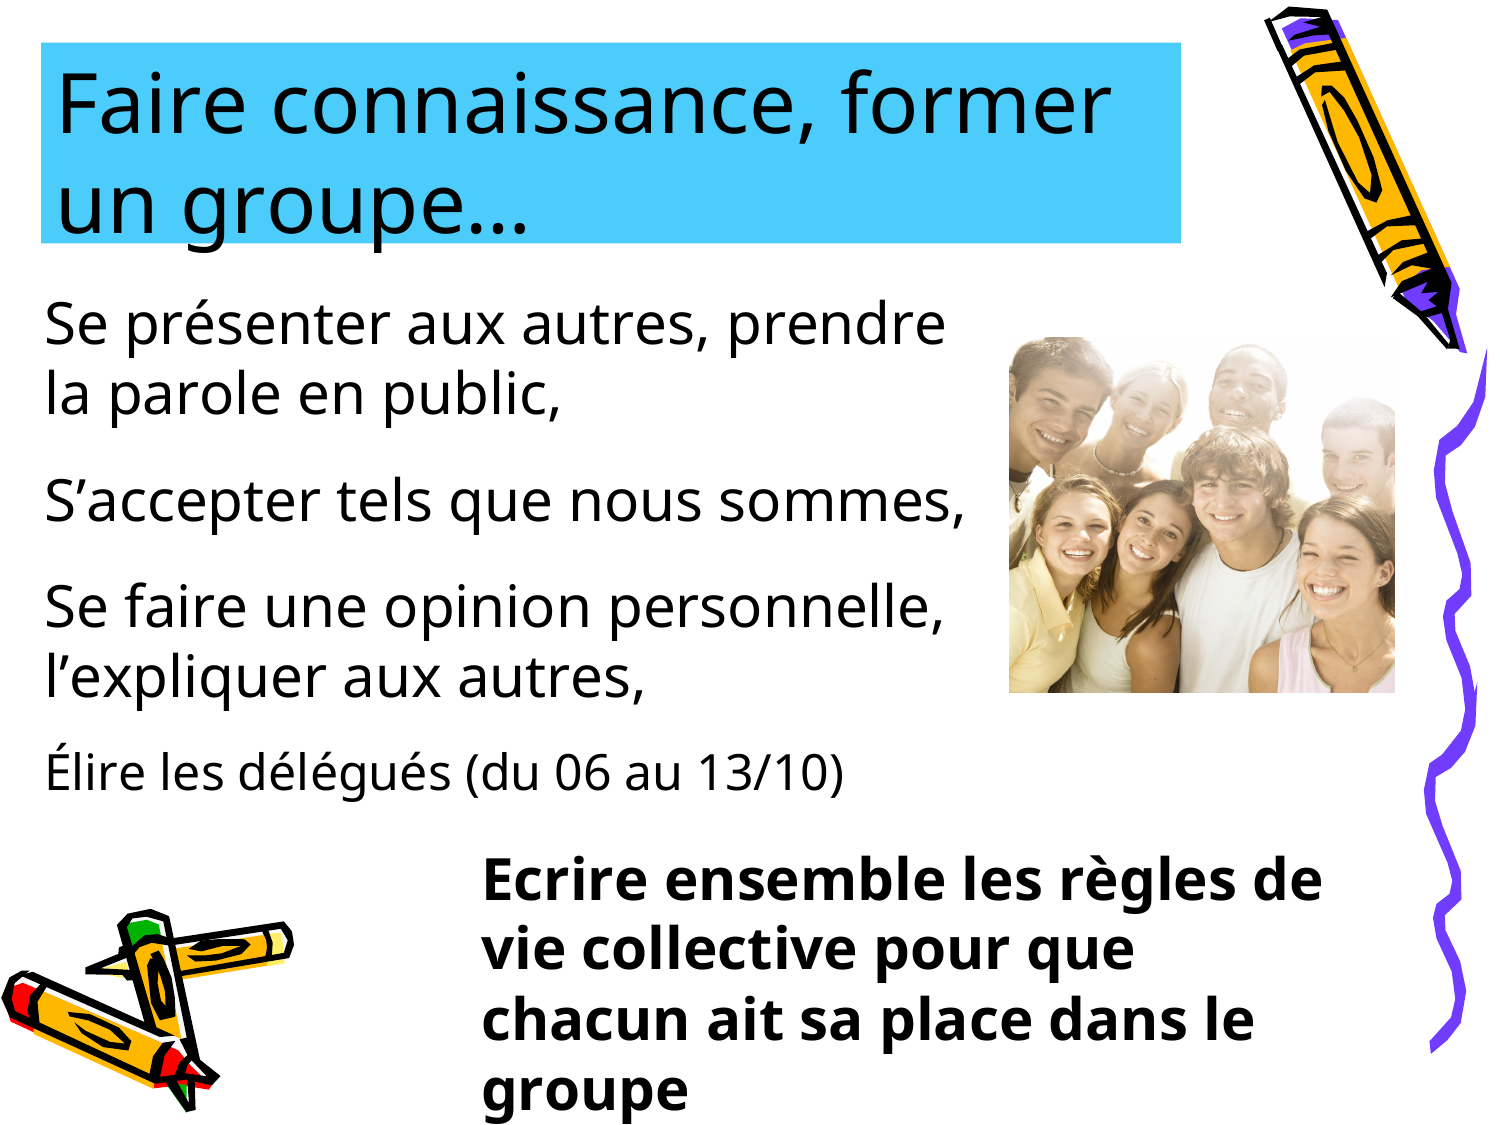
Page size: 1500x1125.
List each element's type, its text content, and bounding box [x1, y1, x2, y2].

picture [1009, 337, 1395, 693]
text_box Se présenter aux autres, prendre la parole en public, S’accepter tels que nous sommes, Se faire une opinion personnelle, l’expliquer aux autres, Élire les délégués (du 06 au 13/10) [29, 278, 998, 809]
title Faire connaissance, former un groupe… [41, 42, 1181, 244]
text_box Ecrire ensemble les règles de vie collective pour que chacun ait sa place dans le groupe [466, 834, 1365, 1125]
